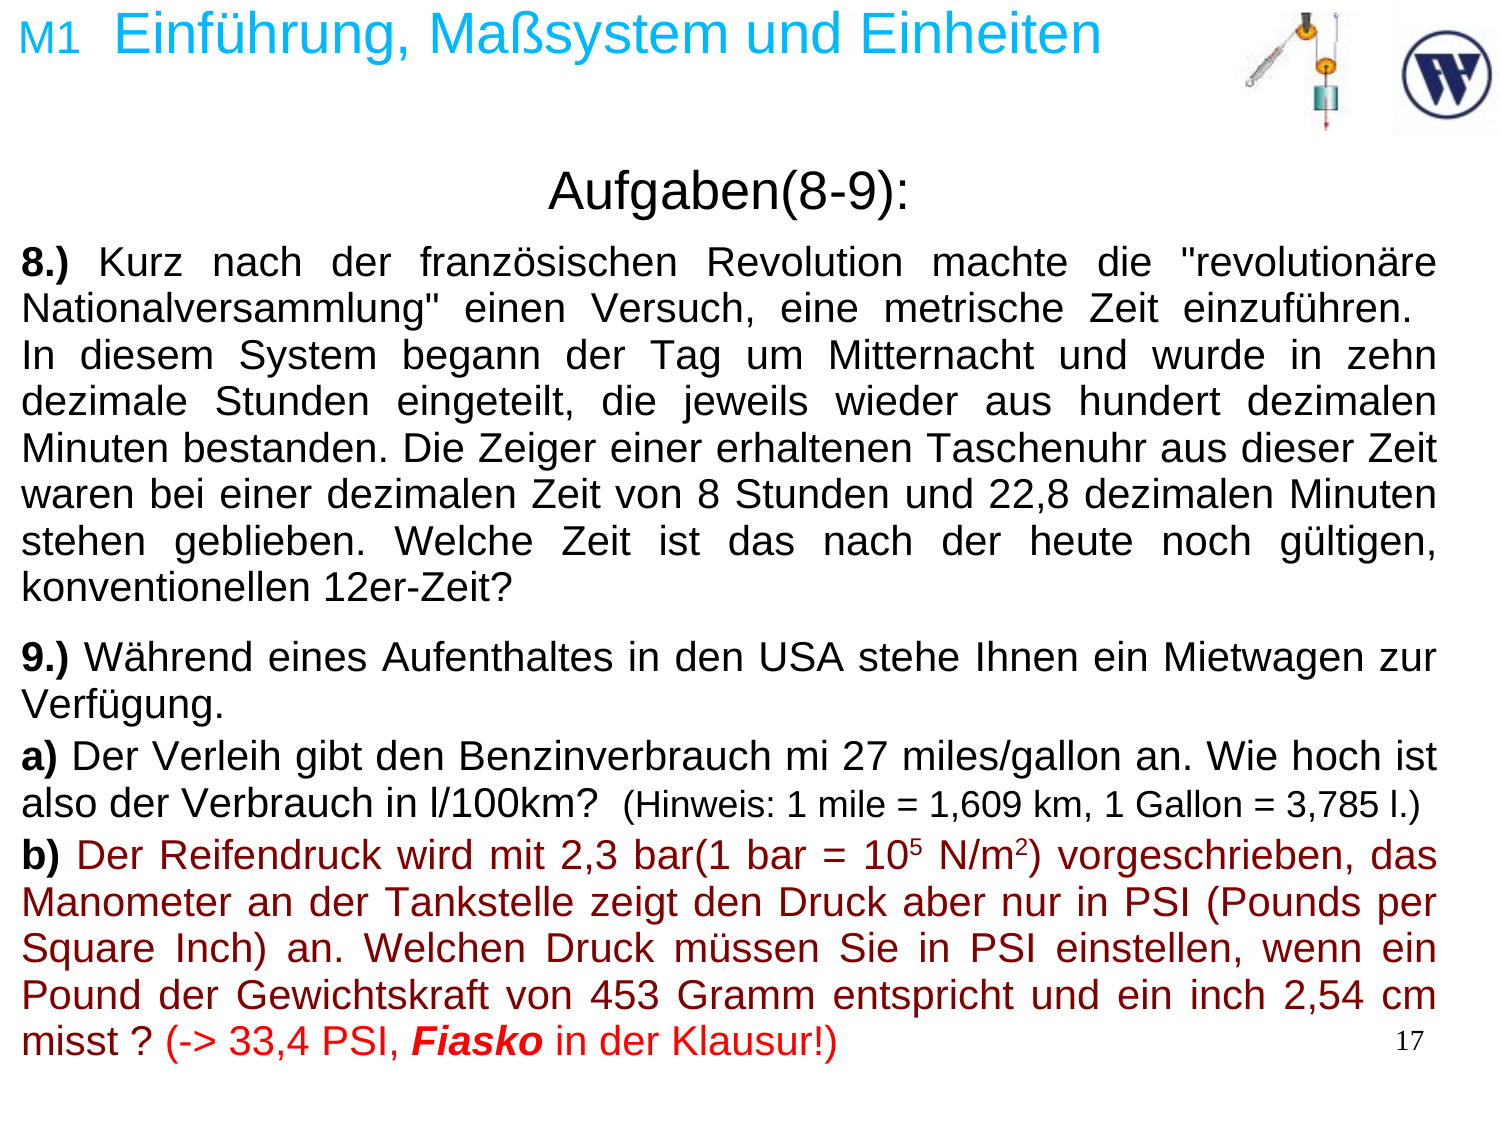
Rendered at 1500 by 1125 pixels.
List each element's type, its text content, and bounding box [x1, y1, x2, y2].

text_box Aufgaben(8-9): 8.) Kurz nach der französischen Revolution machte die "revolutionäre Nationalversammlung" einen Versuch, eine metrische Zeit einzuführen. In diesem System begann der Tag um Mitternacht und wurde in zehn dezimale Stunden eingeteilt, die jeweils wieder aus hundert dezimalen Minuten bestanden. Die Zeiger einer erhaltenen Taschenuhr aus dieser Zeit waren bei einer dezimalen Zeit von 8 Stunden und 22,8 dezimalen Minuten stehen geblieben. Welche Zeit ist das nach der heute noch gültigen, konventionellen 12er-Zeit? 9.) Während eines Aufenthaltes in den USA stehe Ihnen ein Mietwagen zur Verfügung. a) Der Verleih gibt den Benzinverbrauch mi 27 miles/gallon an. Wie hoch ist also der Verbrauch in l/100km? (Hinweis: 1 mile = 1,609 km, 1 Gallon = 3,785 l.) b) Der Reifendruck wird mit 2,3 bar(1 bar = 105 N/m2) vorgeschrieben, das Manometer an der Tankstelle zeigt den Druck aber nur in PSI (Pounds per Square Inch) an. Welchen Druck müssen Sie in PSI einstellen, wenn ein Pound der Gewichtskraft von 453 Gramm entspricht und ein inch 2,54 cm misst ? (-> 33,4 PSI, Fiasko in der Klausur!) [6, 153, 1453, 1072]
picture [1391, 0, 1500, 136]
picture [1234, 0, 1363, 133]
